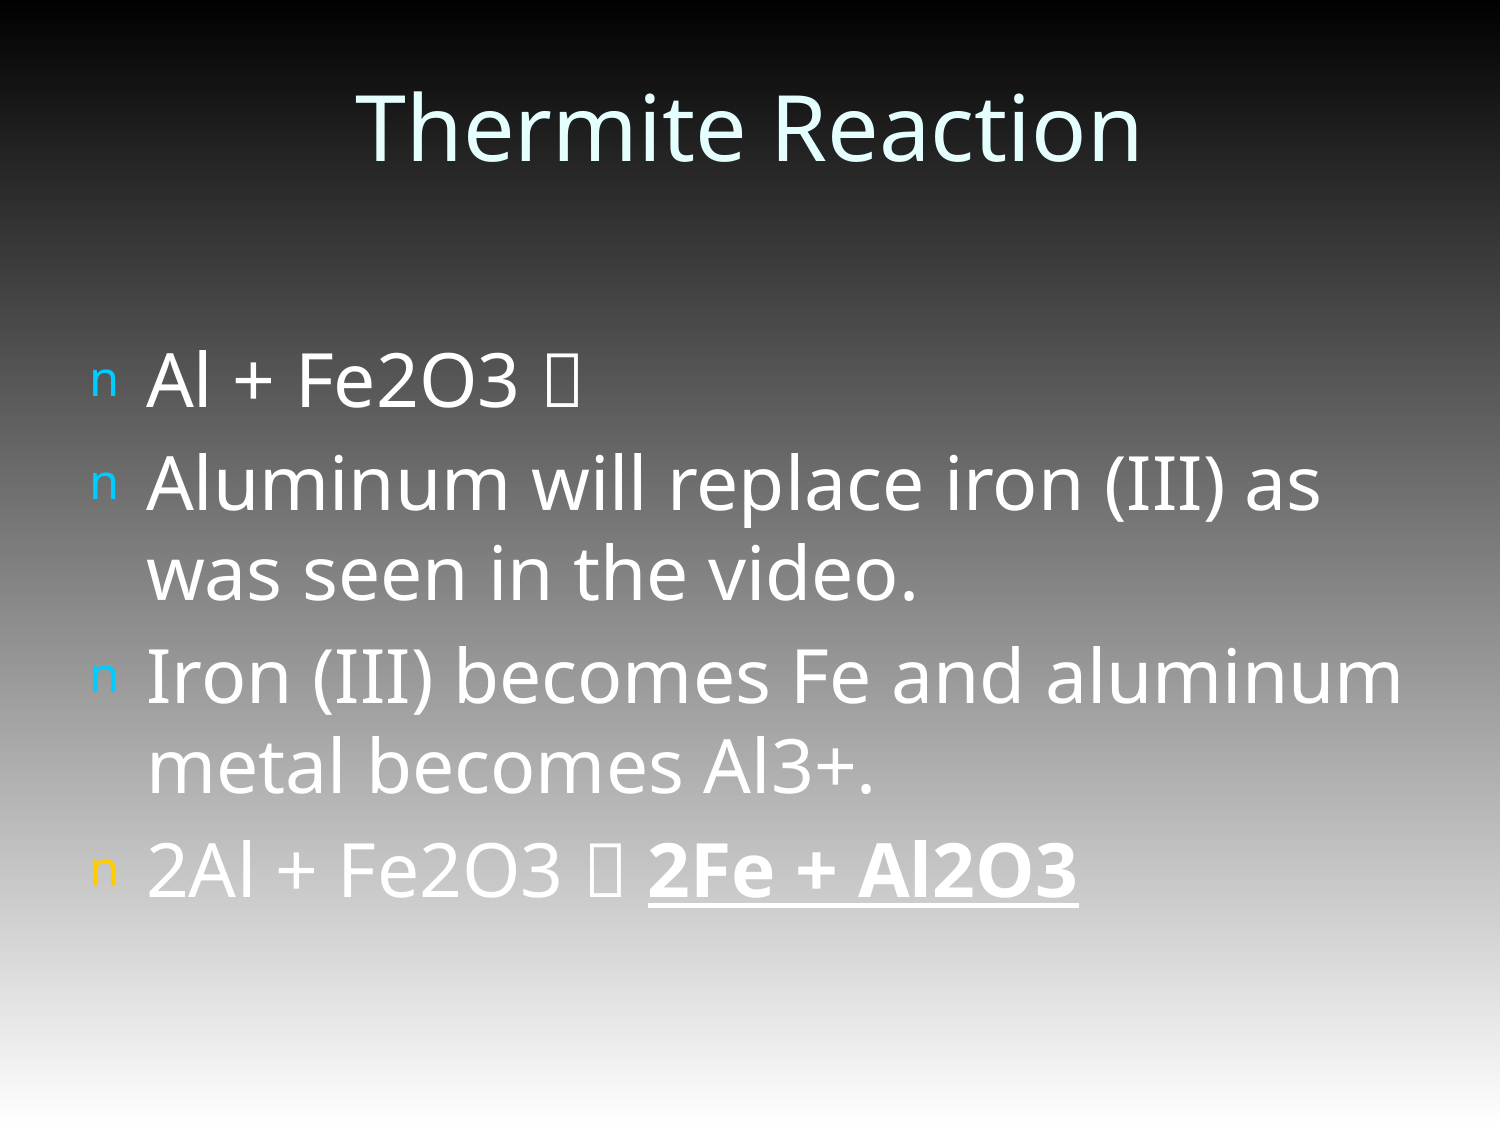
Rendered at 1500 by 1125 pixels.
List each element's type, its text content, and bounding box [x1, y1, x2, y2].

list Al + Fe2O3  Aluminum will replace iron (III) as was seen in the video. Iron (III) becomes Fe and aluminum metal becomes Al3+. 2Al + Fe2O3  2Fe + Al2O3 [75, 324, 1425, 1000]
title Thermite Reaction [75, 62, 1425, 288]
